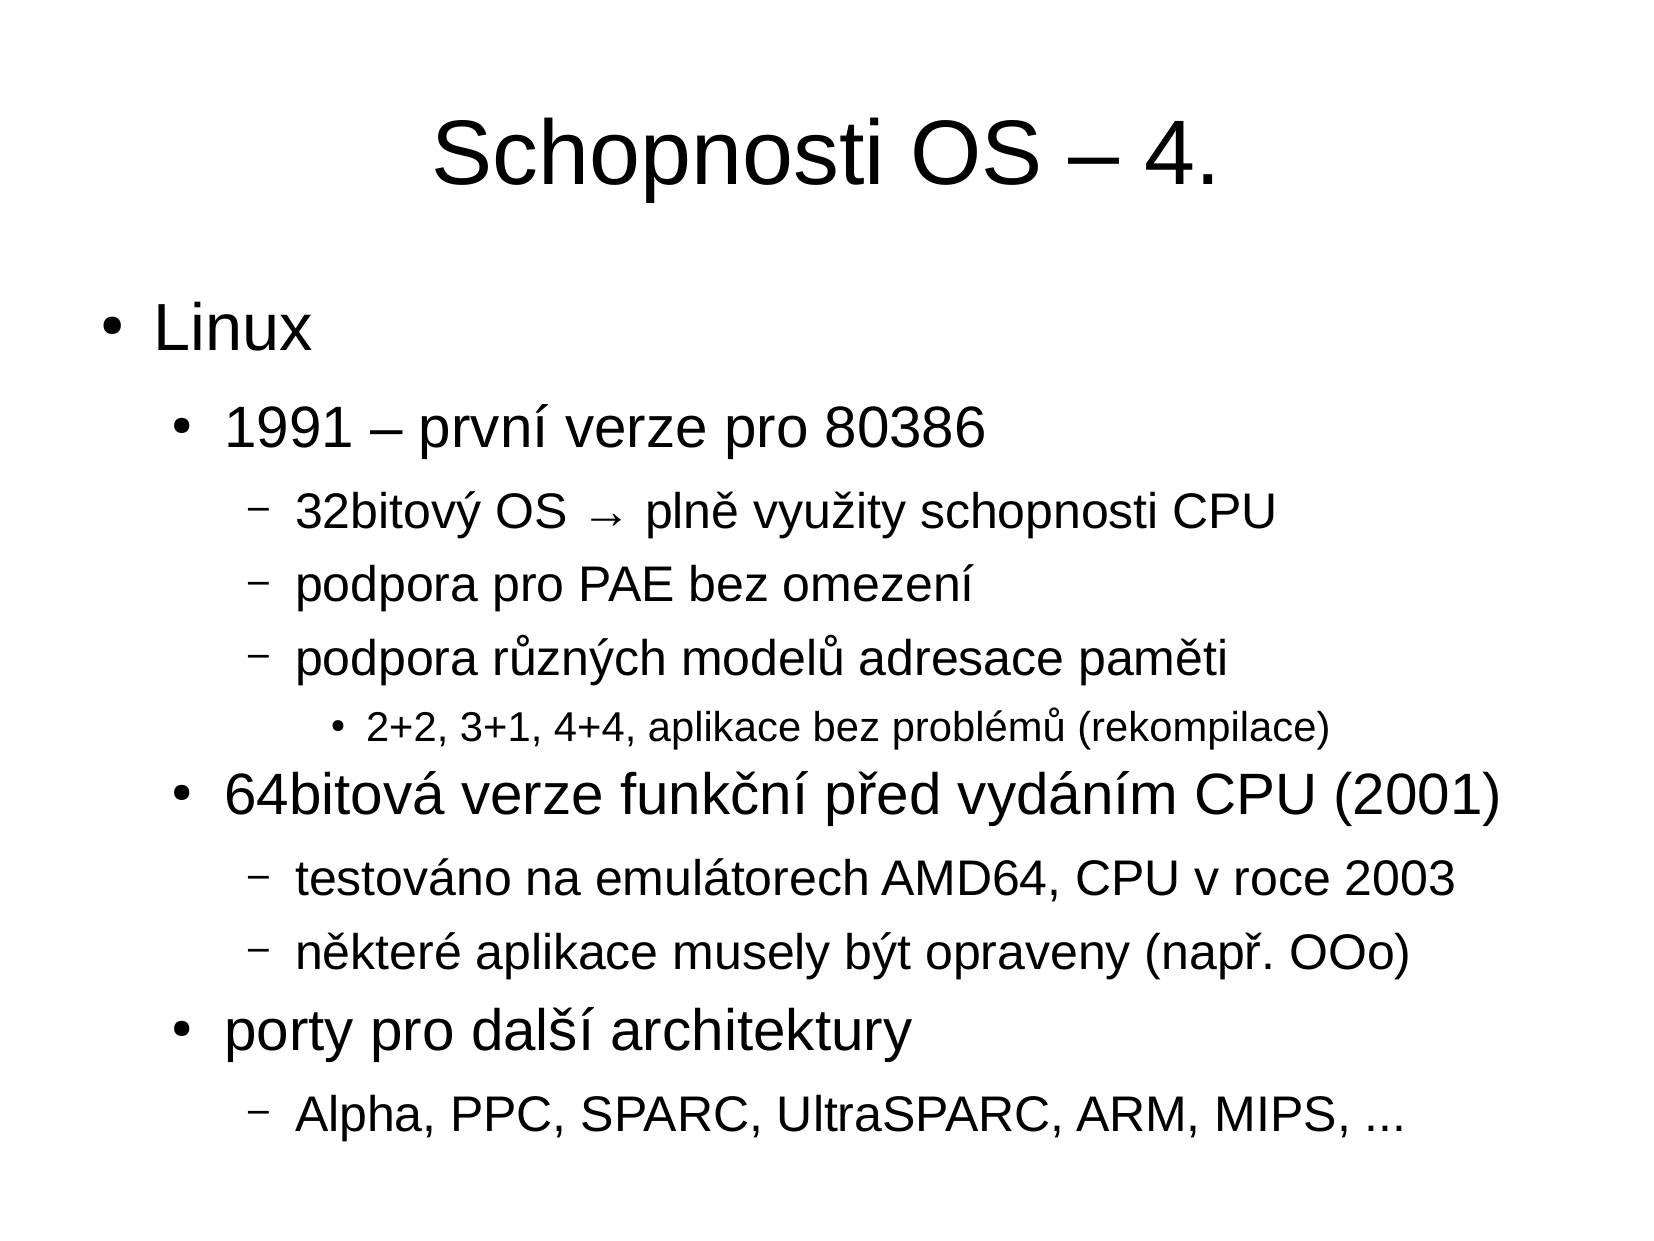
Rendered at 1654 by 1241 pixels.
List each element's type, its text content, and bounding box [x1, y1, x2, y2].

title Schopnosti OS – 4. [82, 56, 1571, 250]
list Linux 1991 – první verze pro 80386 32bitový OS → plně využity schopnosti CPU podpora pro PAE bez omezení podpora různých modelů adresace paměti 2+2, 3+1, 4+4, aplikace bez problémů (rekompilace) 64bitová verze funkční před vydáním CPU (2001) testováno na emulátorech AMD64, CPU v roce 2003 některé aplikace musely být opraveny (např. OOo) porty pro další architektury Alpha, PPC, SPARC, UltraSPARC, ARM, MIPS, ... [82, 290, 1571, 1142]
